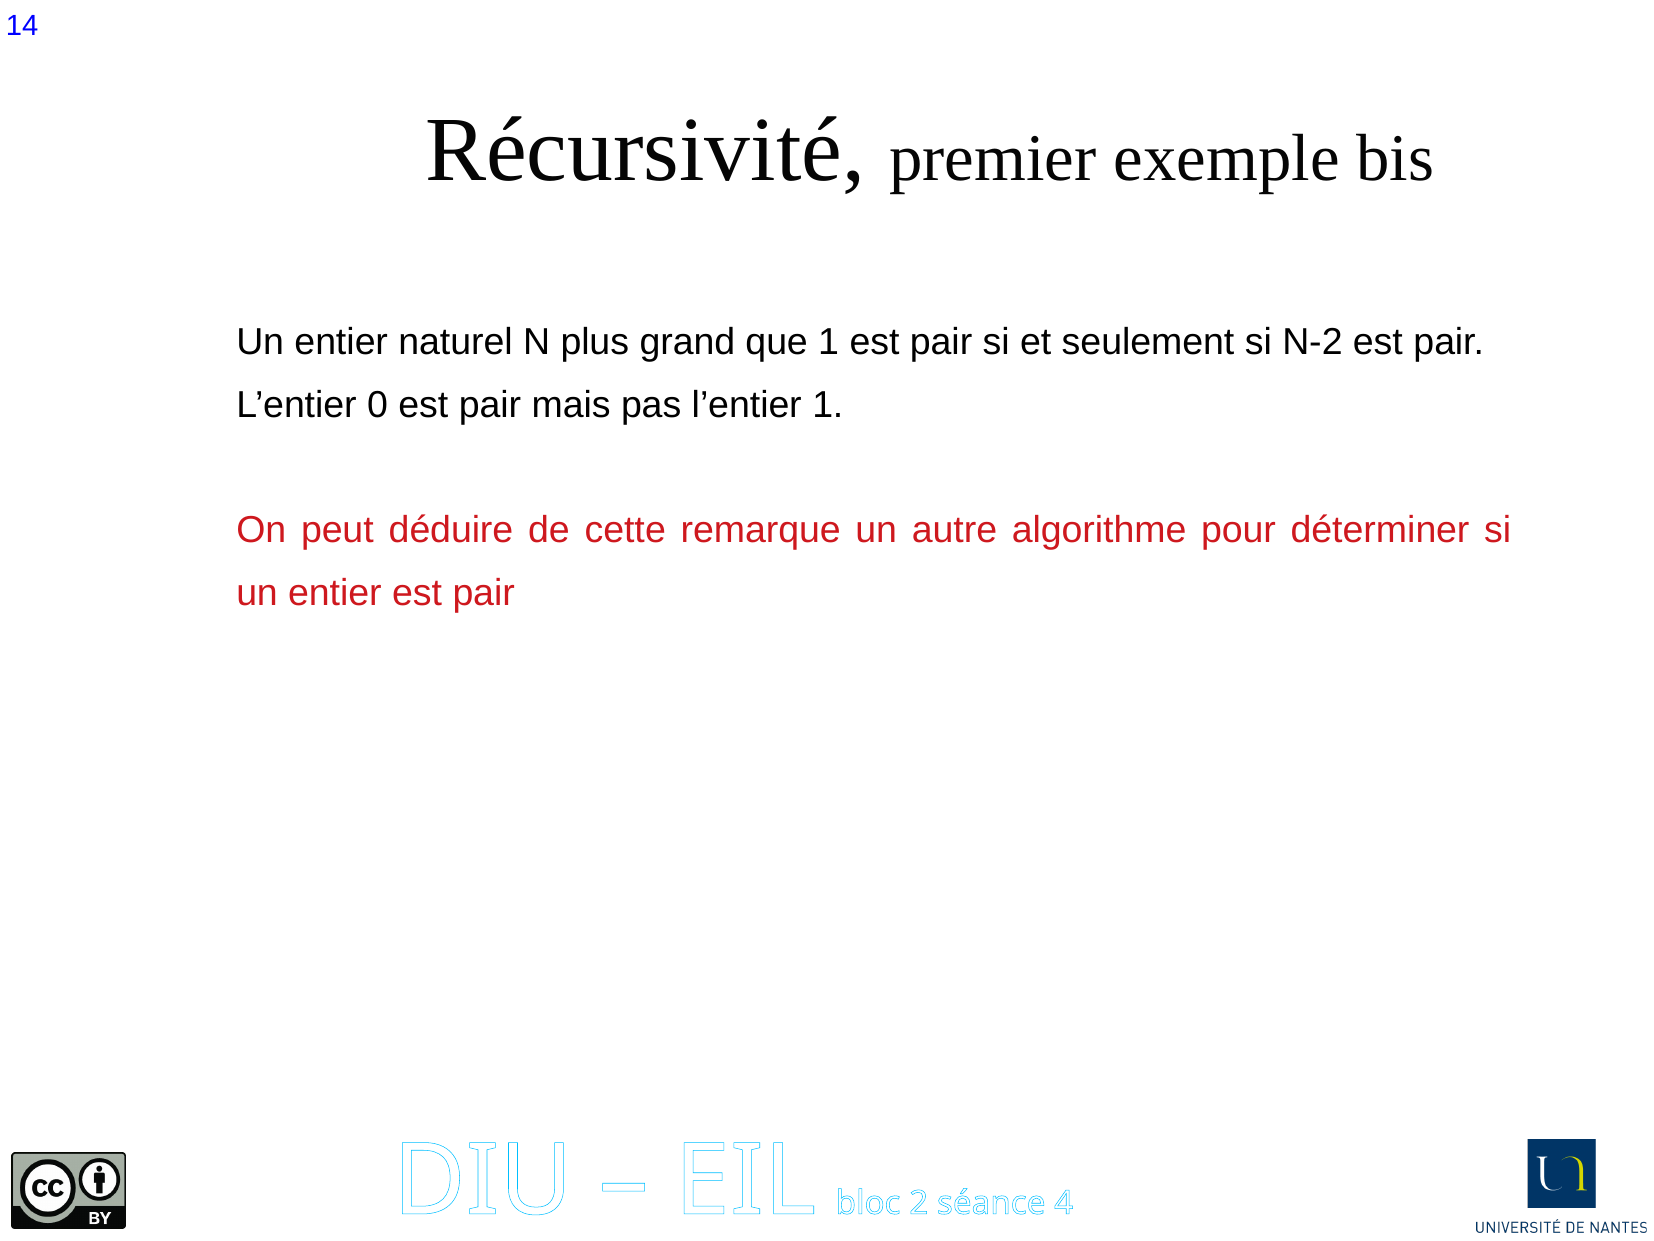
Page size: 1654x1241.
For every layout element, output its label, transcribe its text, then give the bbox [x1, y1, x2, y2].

picture [910, 1189, 927, 1215]
picture [1012, 1195, 1026, 1215]
title Récursivité, premier exemple bis [265, 47, 1595, 252]
picture [954, 1188, 971, 1215]
picture [858, 1188, 863, 1215]
picture [938, 1195, 952, 1215]
picture [866, 1195, 884, 1215]
picture [992, 1195, 1009, 1215]
picture [733, 1142, 761, 1215]
picture [602, 1182, 645, 1192]
picture [1054, 1189, 1073, 1215]
picture [838, 1188, 855, 1215]
picture [886, 1195, 900, 1215]
picture [469, 1142, 496, 1215]
picture [972, 1195, 988, 1215]
picture [402, 1142, 460, 1215]
picture [683, 1142, 725, 1215]
picture [1476, 1139, 1647, 1233]
picture [773, 1142, 815, 1215]
subtitle Un entier naturel N plus grand que 1 est pair si et seulement si N-2 est pair. L’entier 0 est pair mais pas l’entier 1. On peut déduire de cette remarque un autre algorithme pour déterminer si un entier est pair [236, 299, 1512, 835]
picture [11, 1152, 126, 1229]
picture [1028, 1195, 1045, 1215]
picture [508, 1142, 564, 1216]
